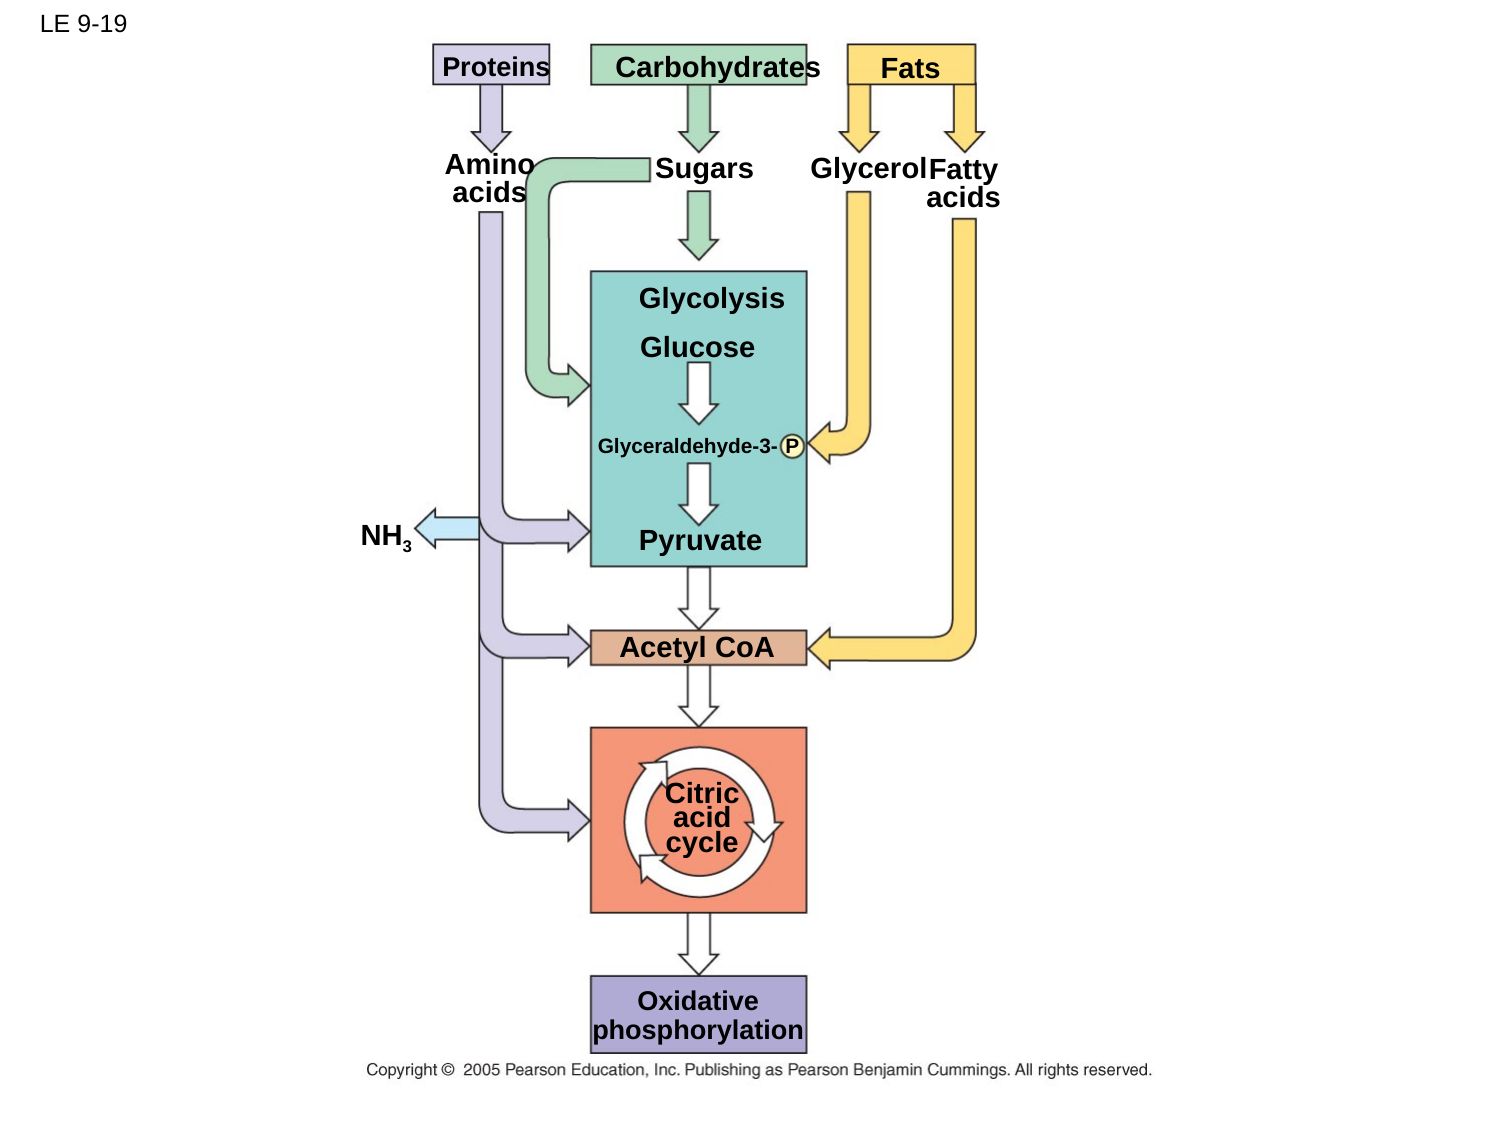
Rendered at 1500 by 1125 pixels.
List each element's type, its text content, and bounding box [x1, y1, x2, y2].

text_box Glycolysis [638, 283, 758, 314]
text_box Sugars [655, 153, 753, 182]
picture [338, 37, 1162, 1088]
text_box Fats [880, 53, 941, 84]
text_box Carbohydrates [615, 52, 782, 79]
text_box Proteins [442, 52, 540, 81]
text_box Pyruvate [638, 525, 758, 556]
text_box Acetyl CoA [615, 631, 779, 663]
text_box Glycerol [810, 153, 908, 182]
text_box P [785, 435, 803, 457]
text_box Citric acid cycle [656, 783, 749, 871]
text_box NH3 [360, 516, 412, 550]
title LE 9-19 [24, 0, 351, 51]
text_box Glyceraldehyde-3- [597, 435, 783, 461]
text_box Oxidative phosphorylation [579, 986, 817, 1053]
text_box Fatty acids [926, 157, 1002, 214]
text_box Amino acids [444, 152, 523, 207]
text_box Glucose [638, 332, 758, 363]
